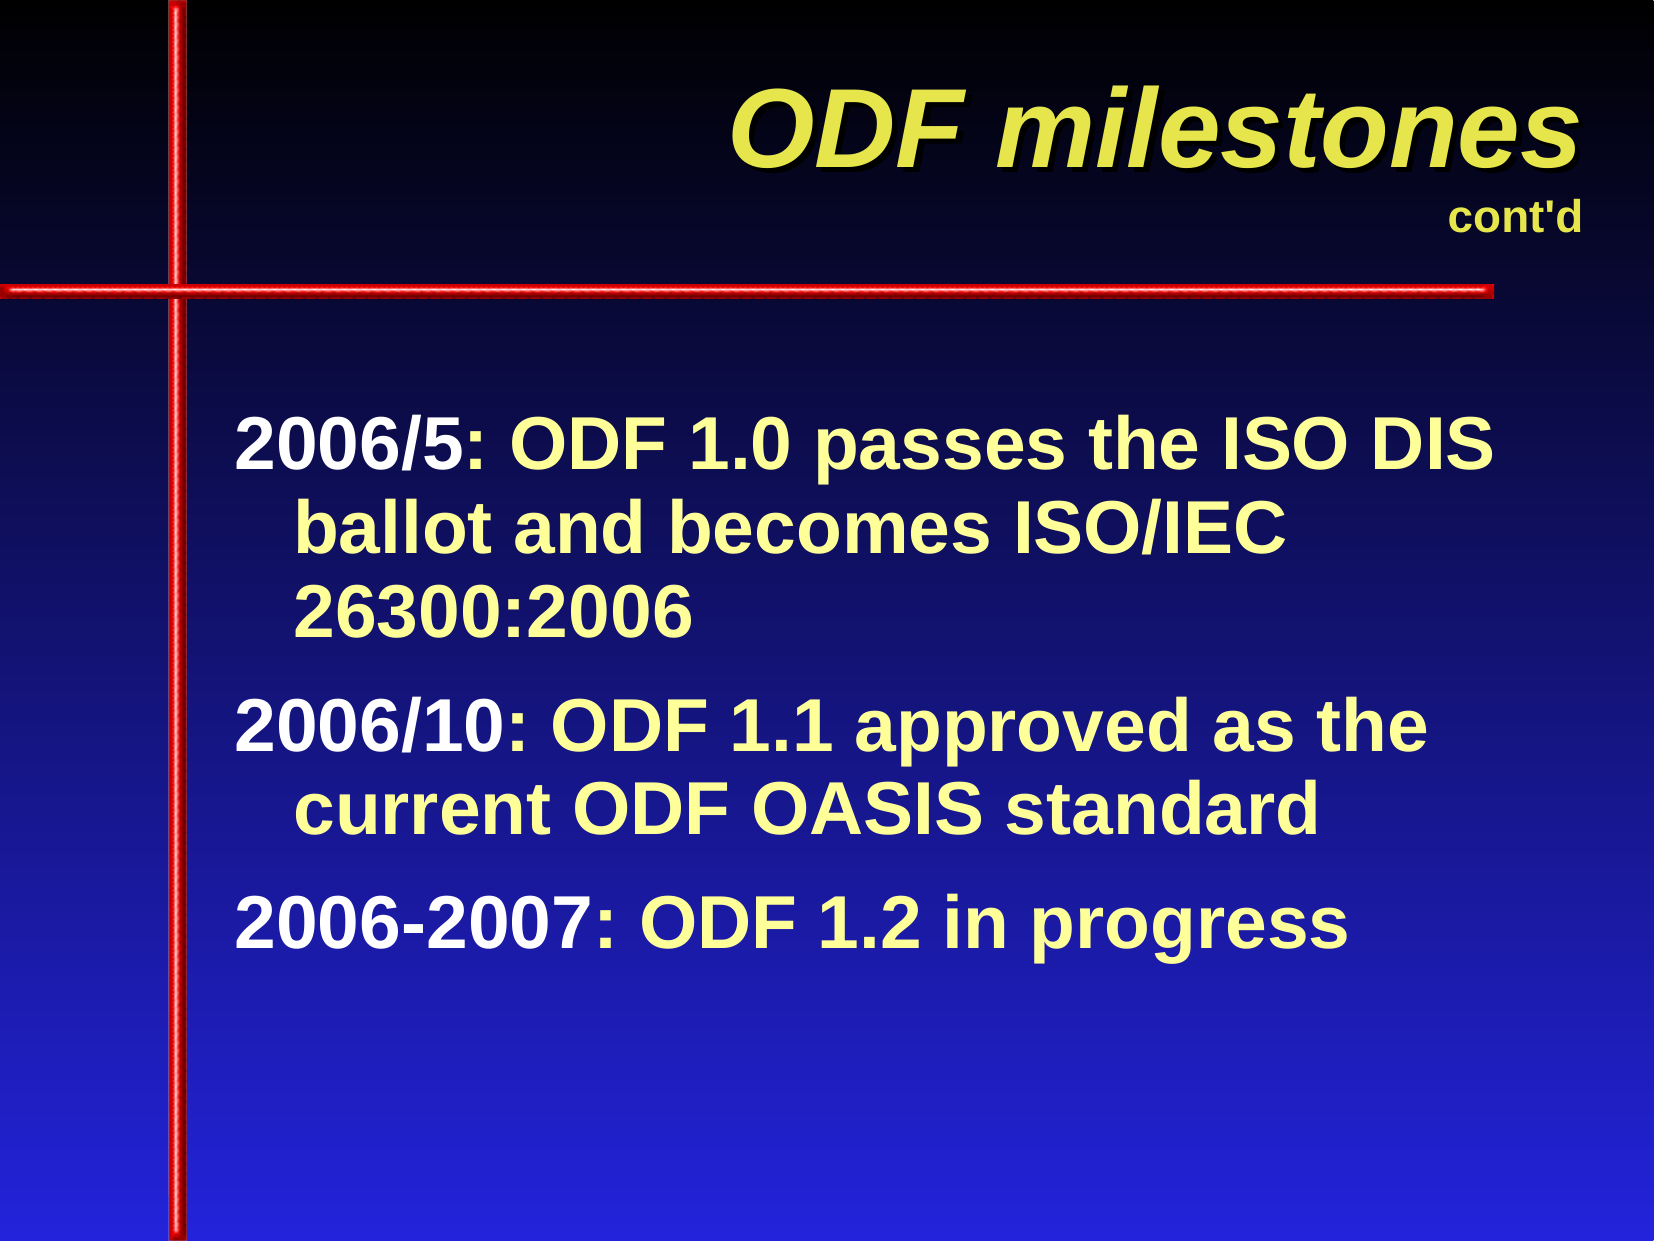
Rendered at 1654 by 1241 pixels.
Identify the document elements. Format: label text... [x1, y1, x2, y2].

picture [0, 1, 1495, 1240]
title ODF milestones cont'd [171, 13, 1584, 295]
list 2006/5: ODF 1.0 passes the ISO DIS ballot and becomes ISO/IEC 26300:2006 2006/10: ODF 1.1 approved as the current ODF OASIS standard 2006-2007: ODF 1.2 in progress [234, 401, 1632, 965]
